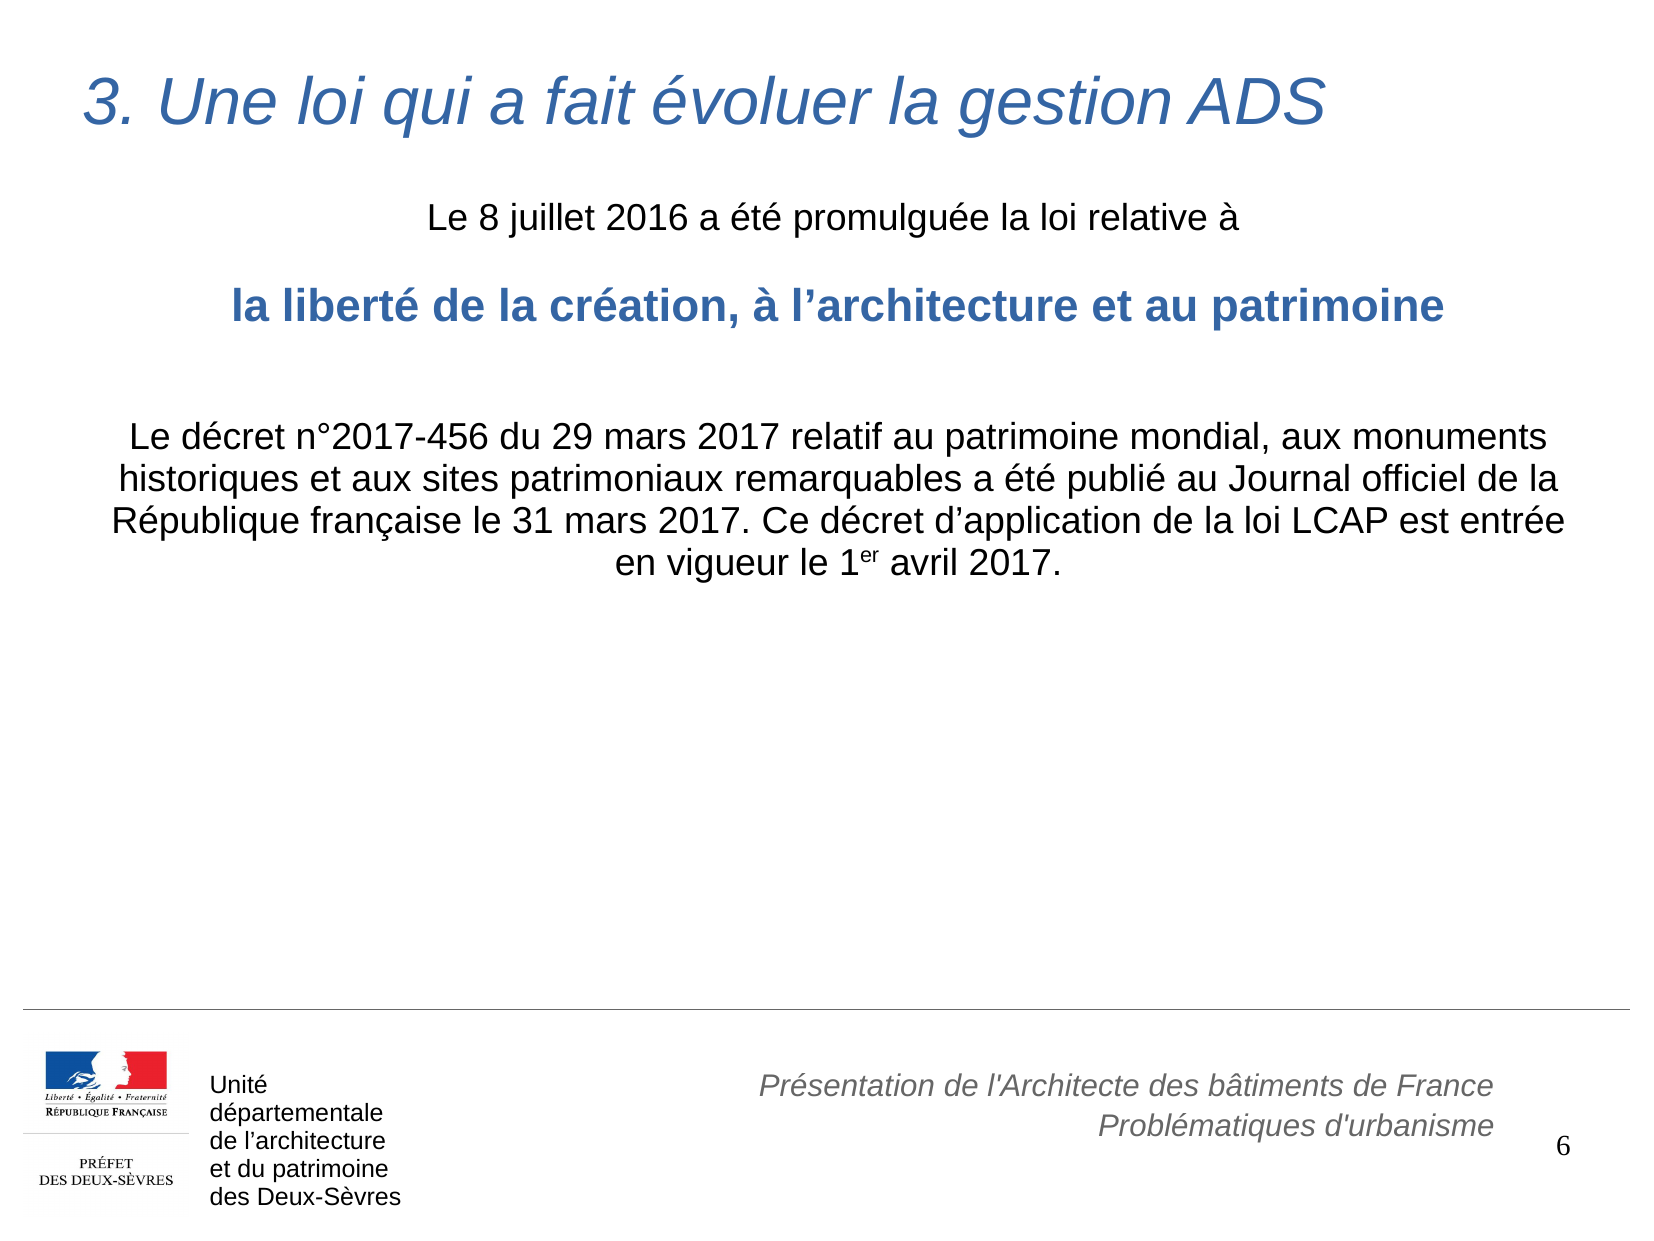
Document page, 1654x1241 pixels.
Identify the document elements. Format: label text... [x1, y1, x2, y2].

text_box Unité départementale de l’architecture et du patrimoine des Deux-Sèvres [194, 1063, 632, 1218]
title 3. Une loi qui a fait évoluer la gestion ADS [82, 49, 1571, 154]
text_box Le 8 juillet 2016 a été promulguée la loi relative à la liberté de la création, à l’architecture et au patrimoine Le décret n°2017-456 du 29 mars 2017 relatif au patrimoine mondial, aux monuments historiques et aux sites patrimoniaux remarquables a été publié au Journal officiel de la République française le 31 mars 2017. Ce décret d’application de la loi LCAP est entrée en vigueur le 1er avril 2017. [82, 188, 1595, 993]
picture [23, 1032, 189, 1217]
text_box Présentation de l'Architecte des bâtiments de France Problématiques d'urbanisme [744, 1055, 1539, 1218]
